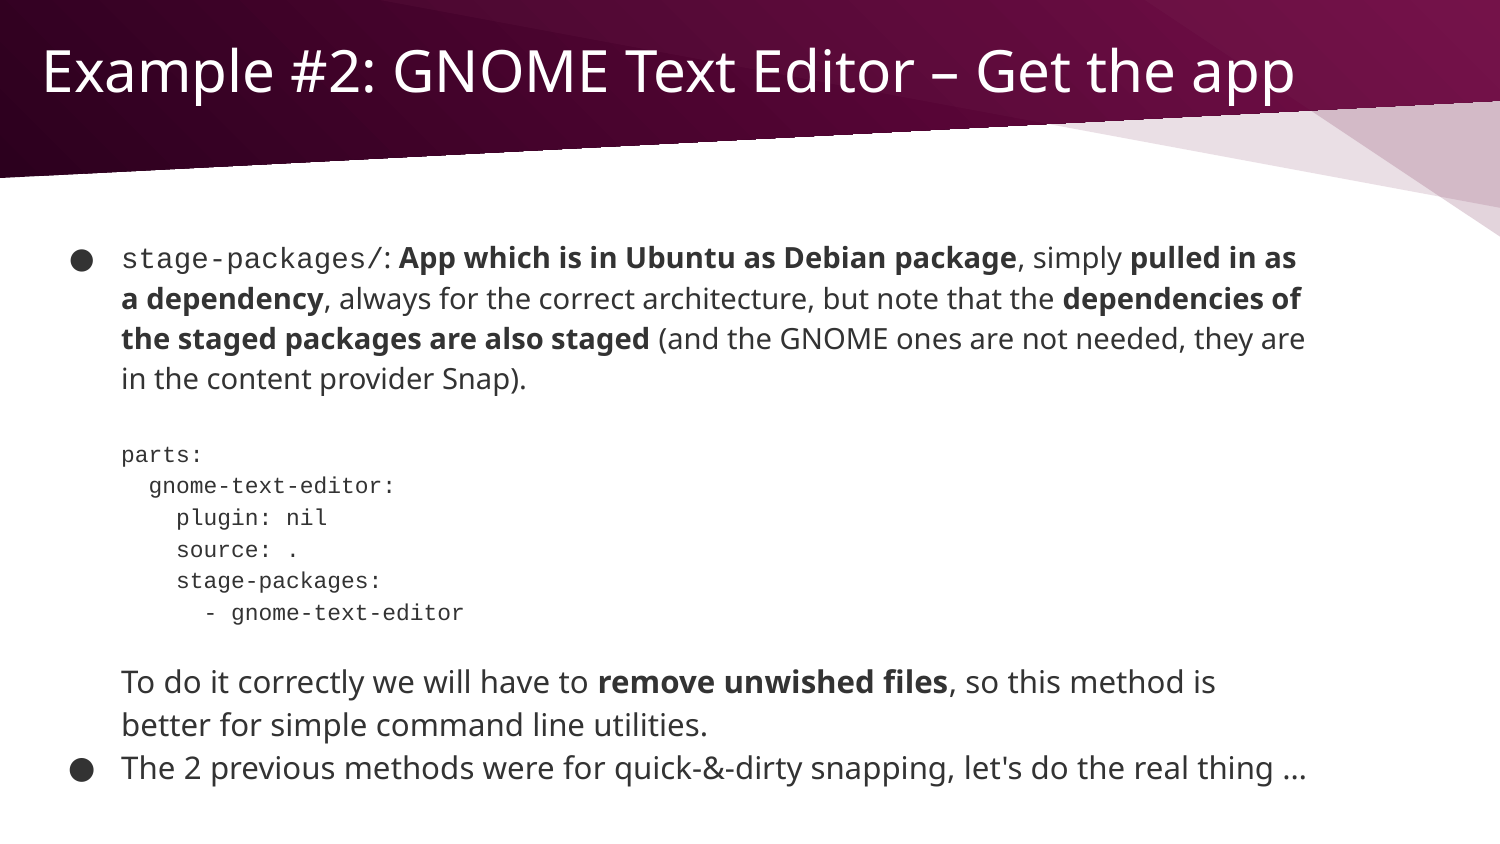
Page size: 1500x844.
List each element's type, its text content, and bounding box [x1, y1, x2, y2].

title Example #2: GNOME Text Editor – Get the app [41, 5, 1336, 134]
list stage-packages/: App which is in Ubuntu as Debian package, simply pulled in as a dependency, always for the correct architecture, but note that the dependencies of the staged packages are also staged (and the GNOME ones are not needed, they are in the content provider Snap). parts: gnome-text-editor: plugin: nil source: . stage-packages: - gnome-text-editor To do it correctly we will have to remove unwished files, so this method is better for simple command line utilities. The 2 previous methods were for quick-&-dirty snapping, let's do the real thing … [35, 229, 1324, 789]
